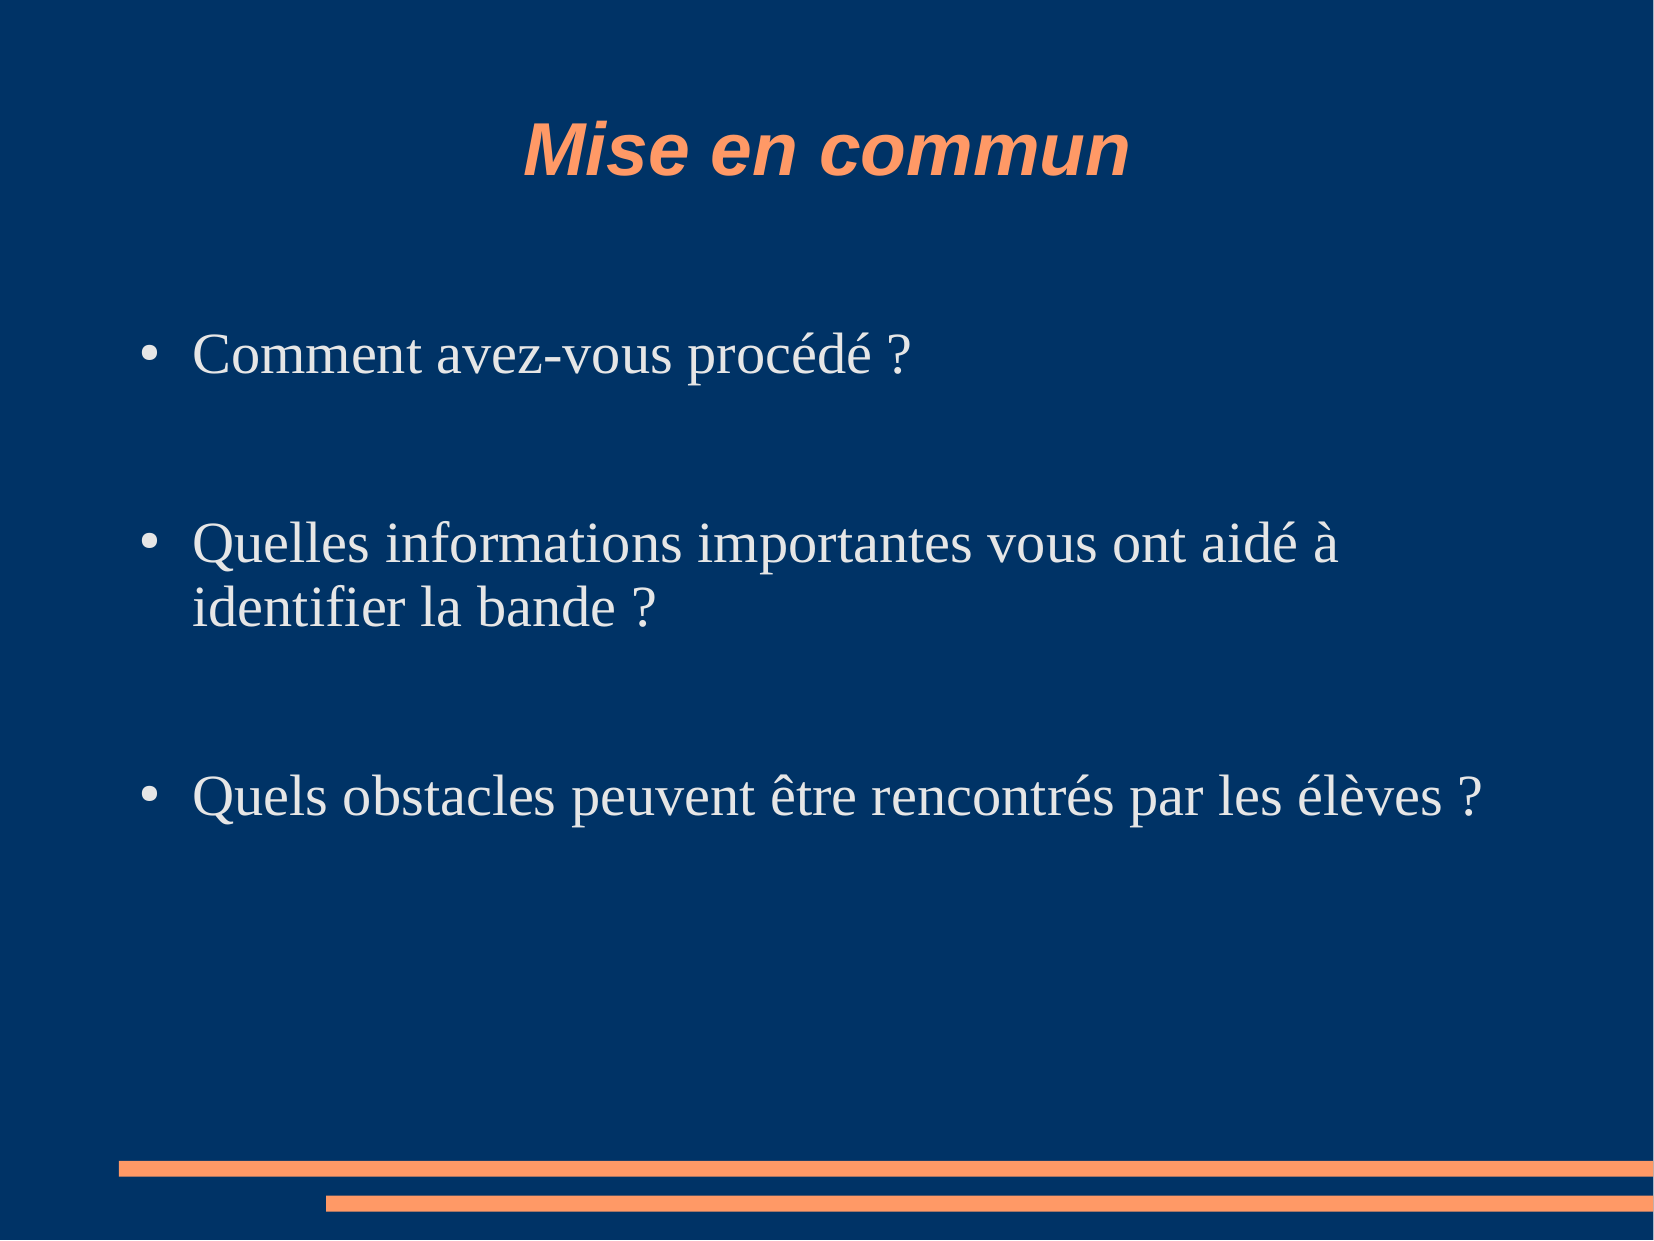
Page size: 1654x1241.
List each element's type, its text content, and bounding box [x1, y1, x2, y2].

list Comment avez-vous procédé ? Quelles informations importantes vous ont aidé à identifier la bande ? Quels obstacles peuvent être rencontrés par les élèves ? [121, 322, 1561, 1132]
title Mise en commun [121, 46, 1534, 254]
